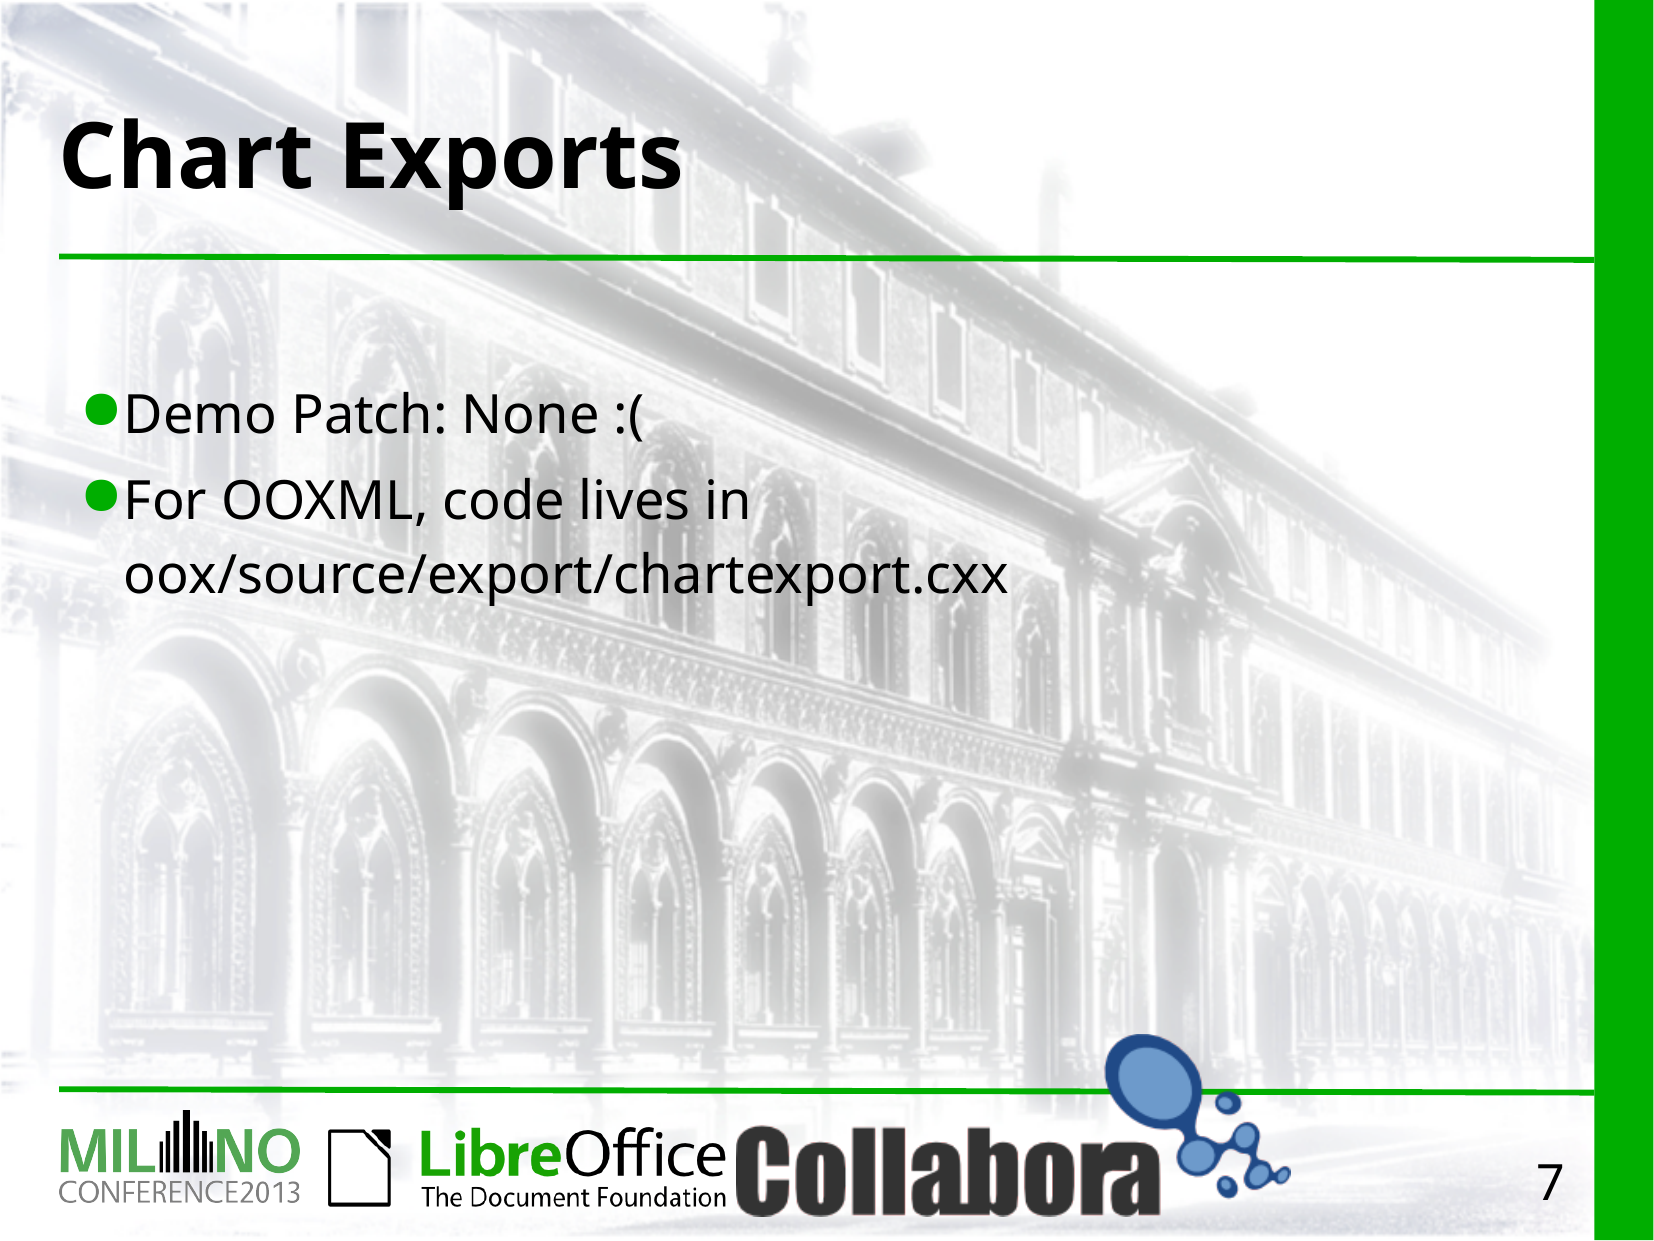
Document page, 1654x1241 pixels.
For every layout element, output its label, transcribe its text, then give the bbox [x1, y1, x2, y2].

picture [0, 1, 1594, 1241]
title Chart Exports [59, 49, 1548, 257]
list Demo Patch: None :( For OOXML, code lives in oox/source/export/chartexport.cxx [35, 290, 1524, 1010]
